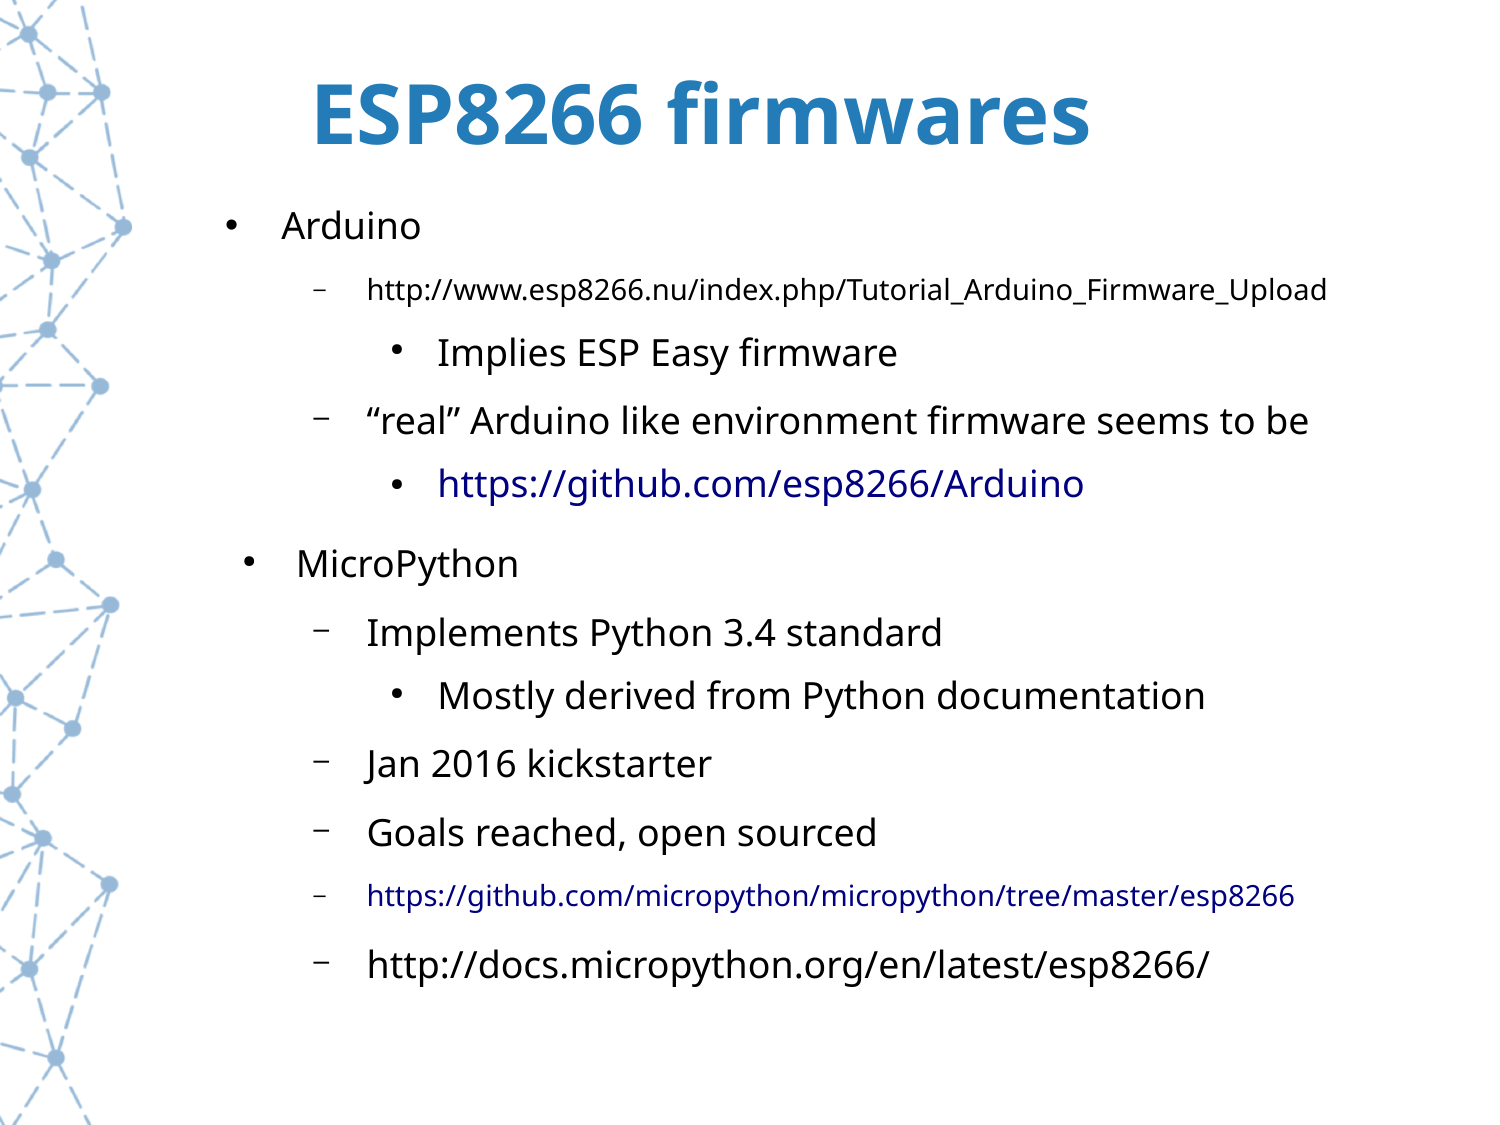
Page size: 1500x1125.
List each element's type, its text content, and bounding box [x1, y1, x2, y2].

title ESP8266 firmwares [295, 54, 1291, 172]
list Arduino http://www.esp8266.nu/index.php/Tutorial_Arduino_Firmware_Upload Implies ESP Easy firmware “real” Arduino like environment firmware seems to be https://github.com/esp8266/Arduino MicroPython Implements Python 3.4 standard Mostly derived from Python documentation Jan 2016 kickstarter Goals reached, open sourced https://github.com/micropython/micropython/tree/master/esp8266 http://docs.micropython.org/en/latest/esp8266/ [210, 195, 1500, 1066]
picture [0, 0, 133, 1125]
